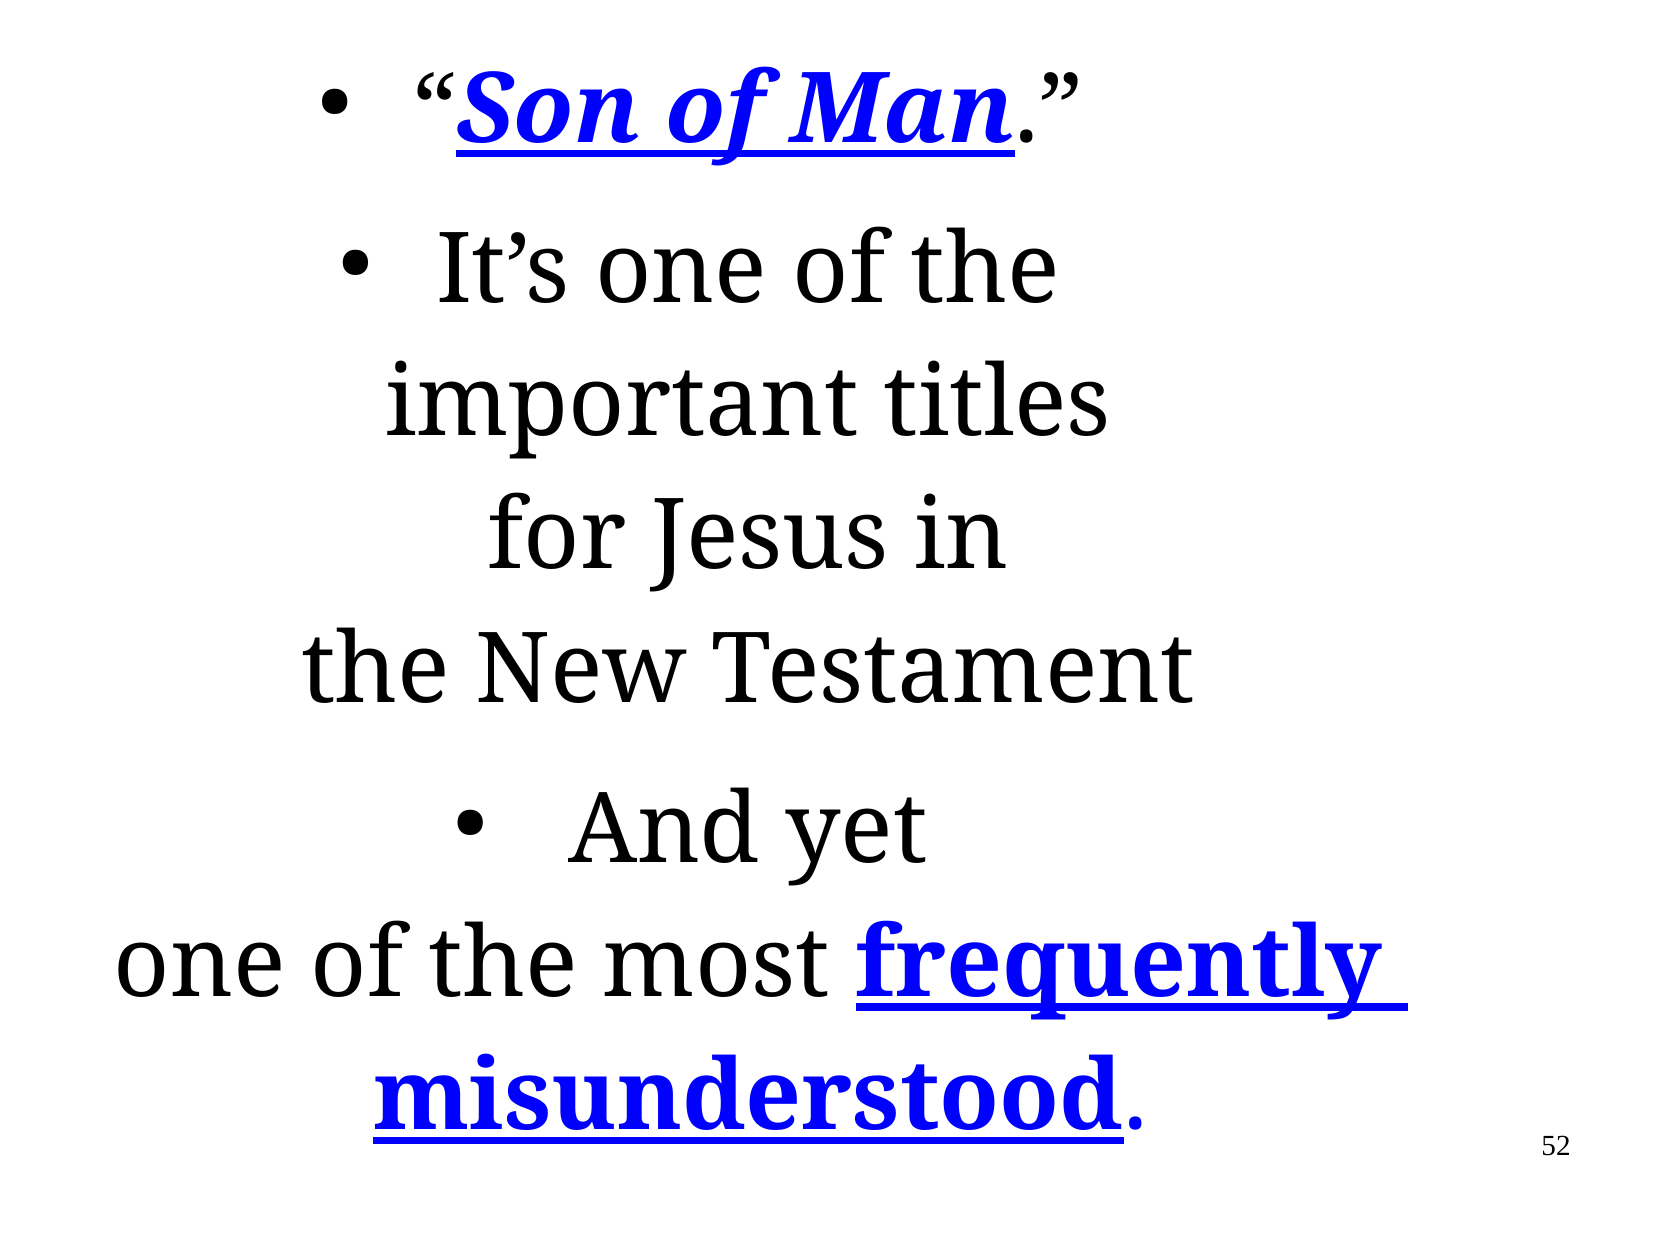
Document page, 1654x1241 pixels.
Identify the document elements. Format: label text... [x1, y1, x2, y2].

list “Son of Man.” It’s one of the important titles for Jesus in the New Testament And yet one of the most frequently misunderstood. [37, 37, 1613, 1238]
